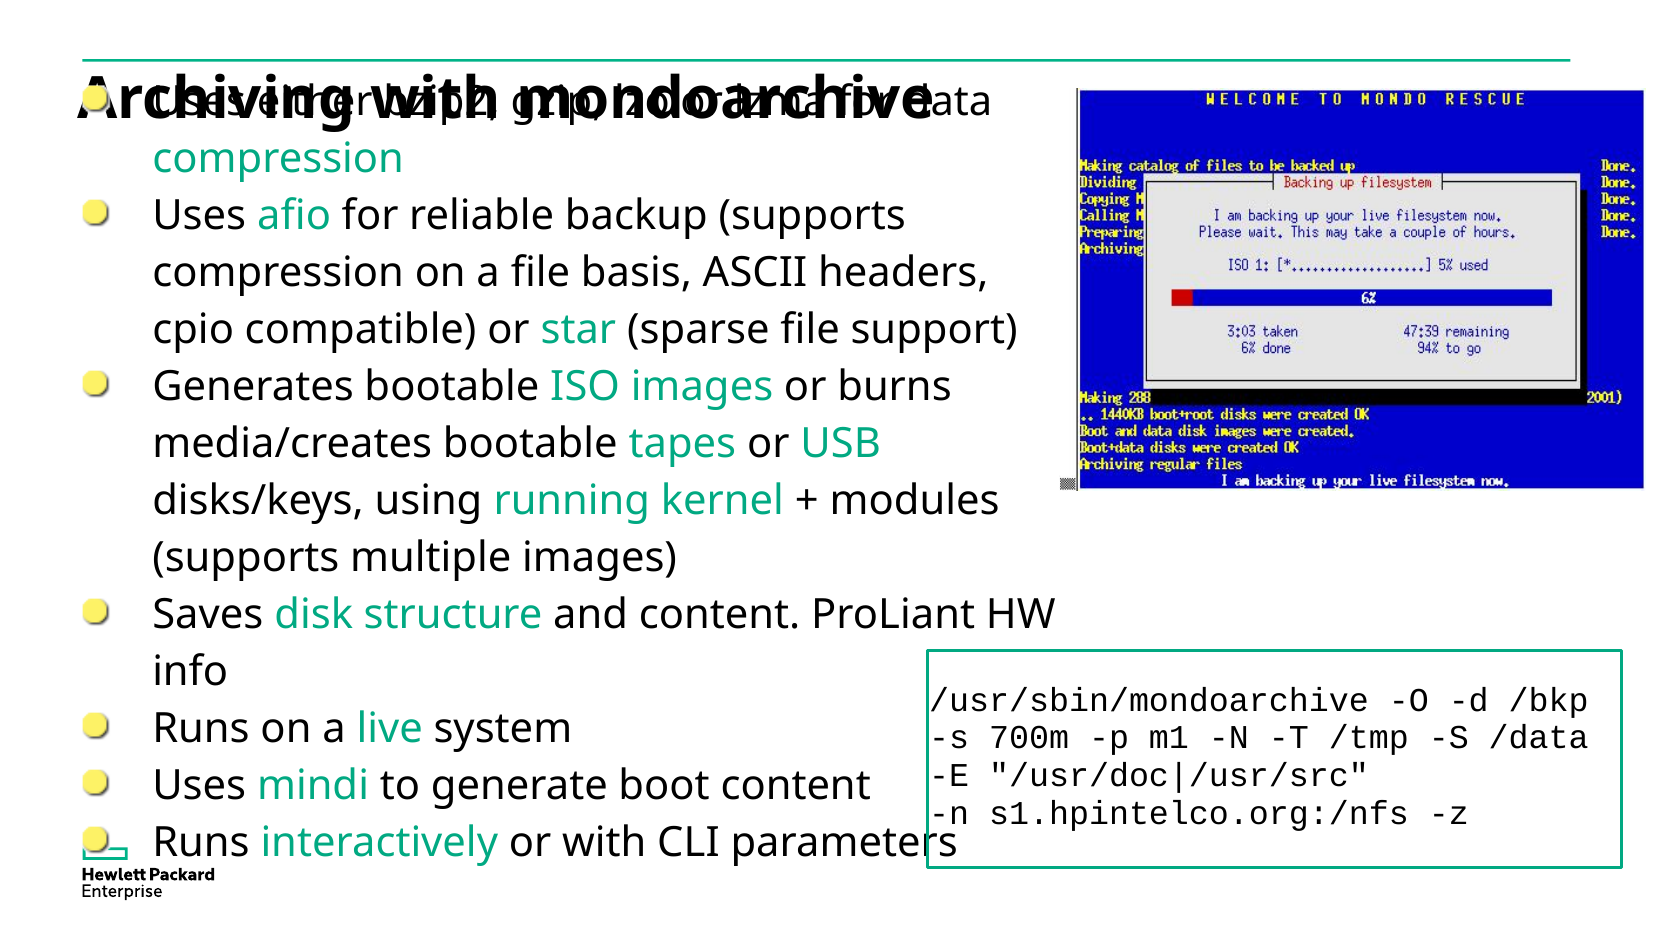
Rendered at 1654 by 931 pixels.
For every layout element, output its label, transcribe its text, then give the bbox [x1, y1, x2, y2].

text_box Archiving with mondoarchive [62, 15, 1600, 91]
picture [81, 84, 112, 91]
picture [1059, 88, 1646, 491]
picture [81, 849, 112, 856]
text_box /usr/sbin/mondoarchive -O -d /bkp -s 700m -p m1 -N -T /tmp -S /data -E "/usr/doc|/usr/src" -n s1.hpintelco.org:/nfs -z [927, 650, 1622, 868]
text_box Uses either bzip2, gzip, lzo or lzma for data compression Uses afio for reliable backup (supports compression on a file basis, ASCII headers, cpio compatible) or star (sparse file support) Generates bootable ISO images or burns media/creates bootable tapes or USB disks/keys, using running kernel + modules (supports multiple images) Saves disk structure and content. ProLiant HW info Runs on a live system Uses mindi to generate boot content Runs interactively or with CLI parameters [54, 91, 1077, 849]
